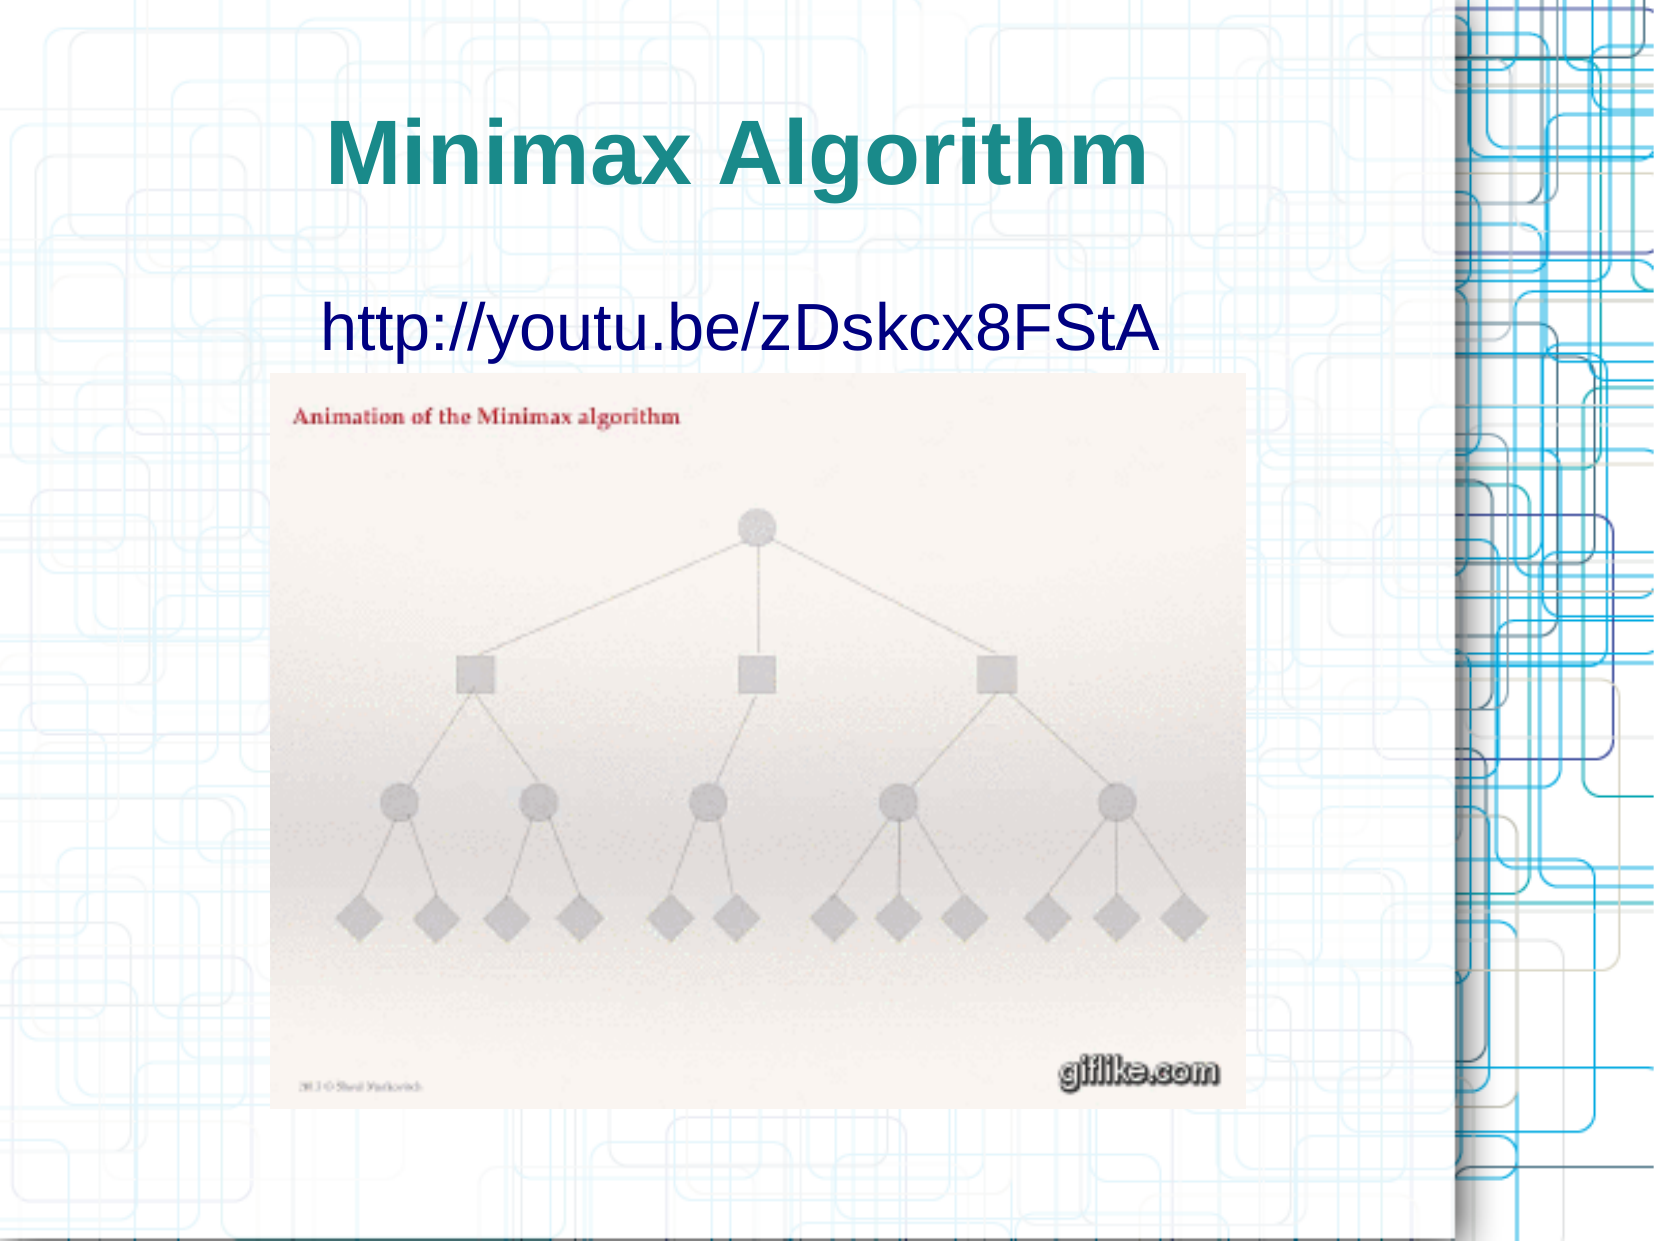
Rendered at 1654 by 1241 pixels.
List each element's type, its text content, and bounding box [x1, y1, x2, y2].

list http://youtu.be/zDskcx8FStA [82, 290, 1418, 1109]
title Minimax Algorithm [59, 49, 1418, 257]
picture [0, 0, 1654, 1241]
